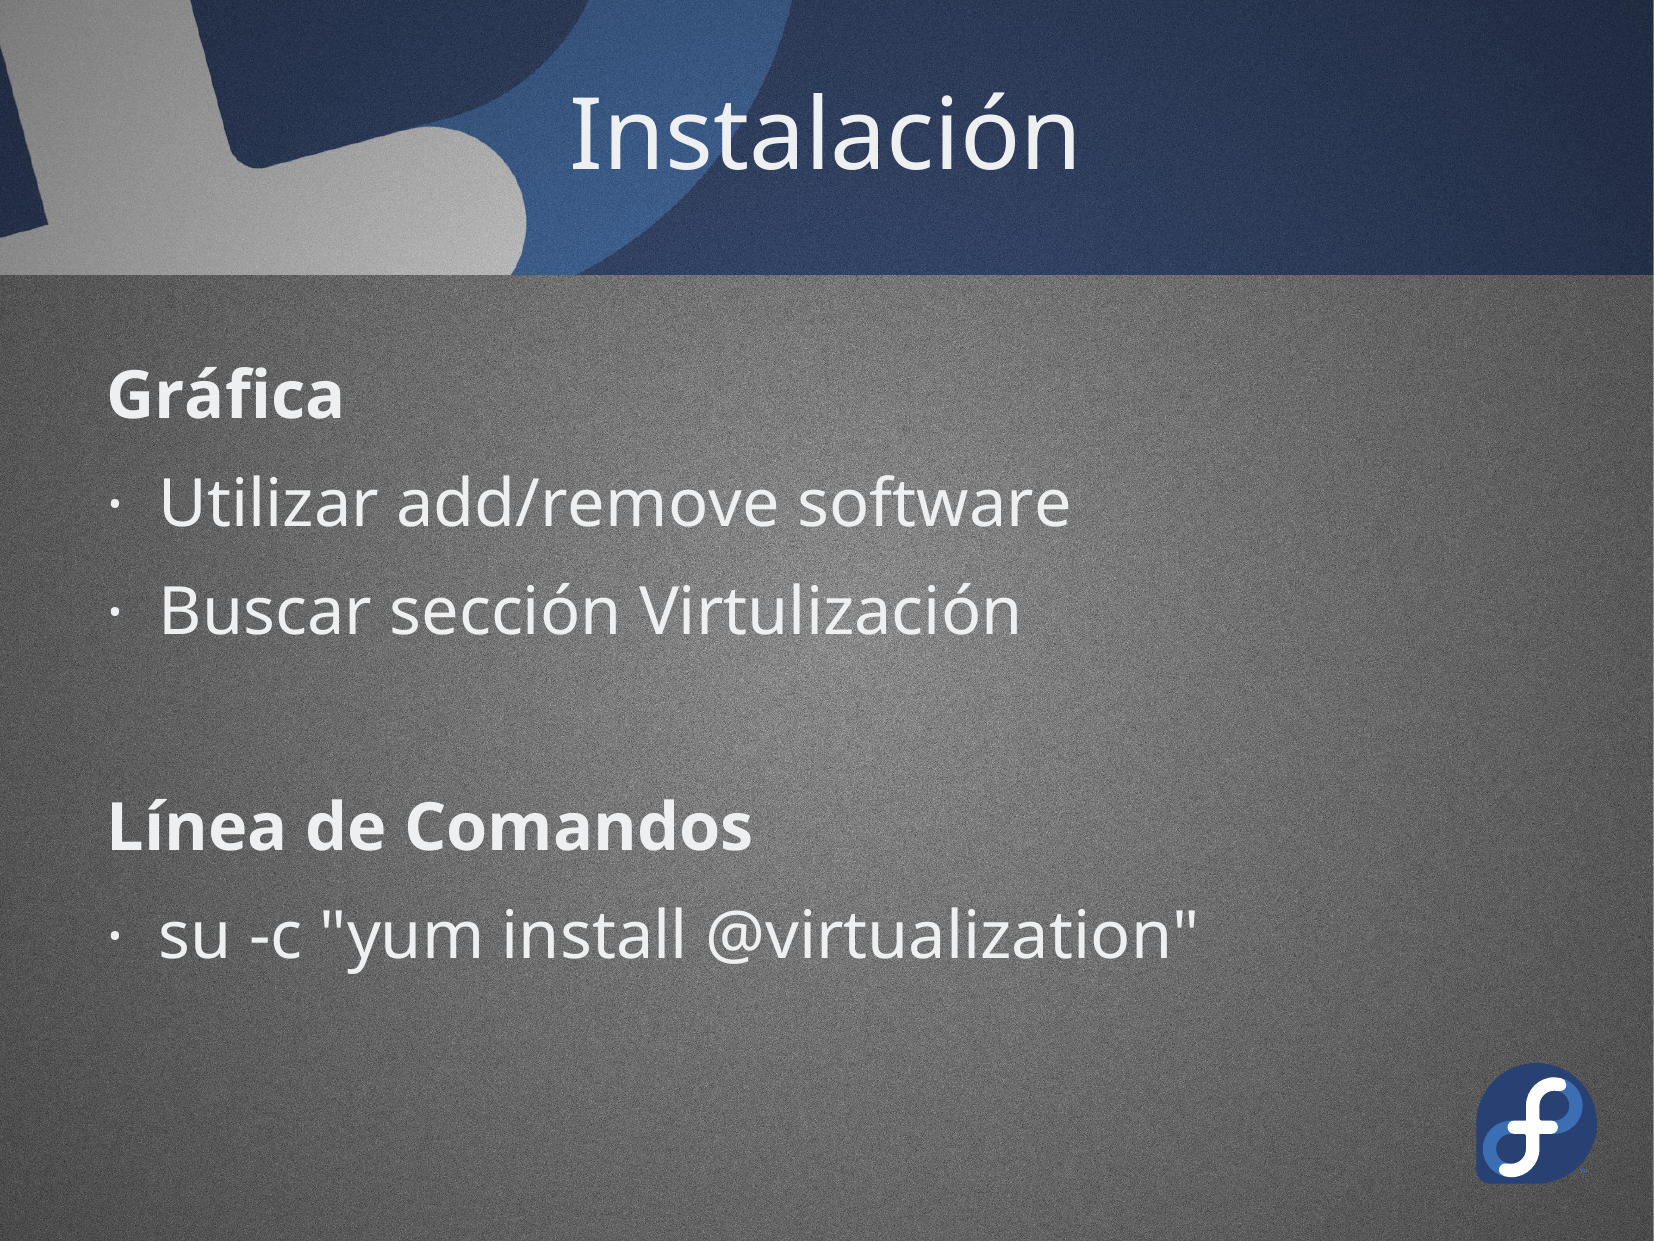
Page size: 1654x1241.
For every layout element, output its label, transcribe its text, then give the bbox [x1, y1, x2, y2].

text_box Instalación [88, 29, 1565, 237]
text_box Gráfica Utilizar add/remove software Buscar sección Virtulización Línea de Comandos su -c "yum install @virtualization" [88, 354, 1565, 1064]
picture [0, 0, 1654, 1241]
